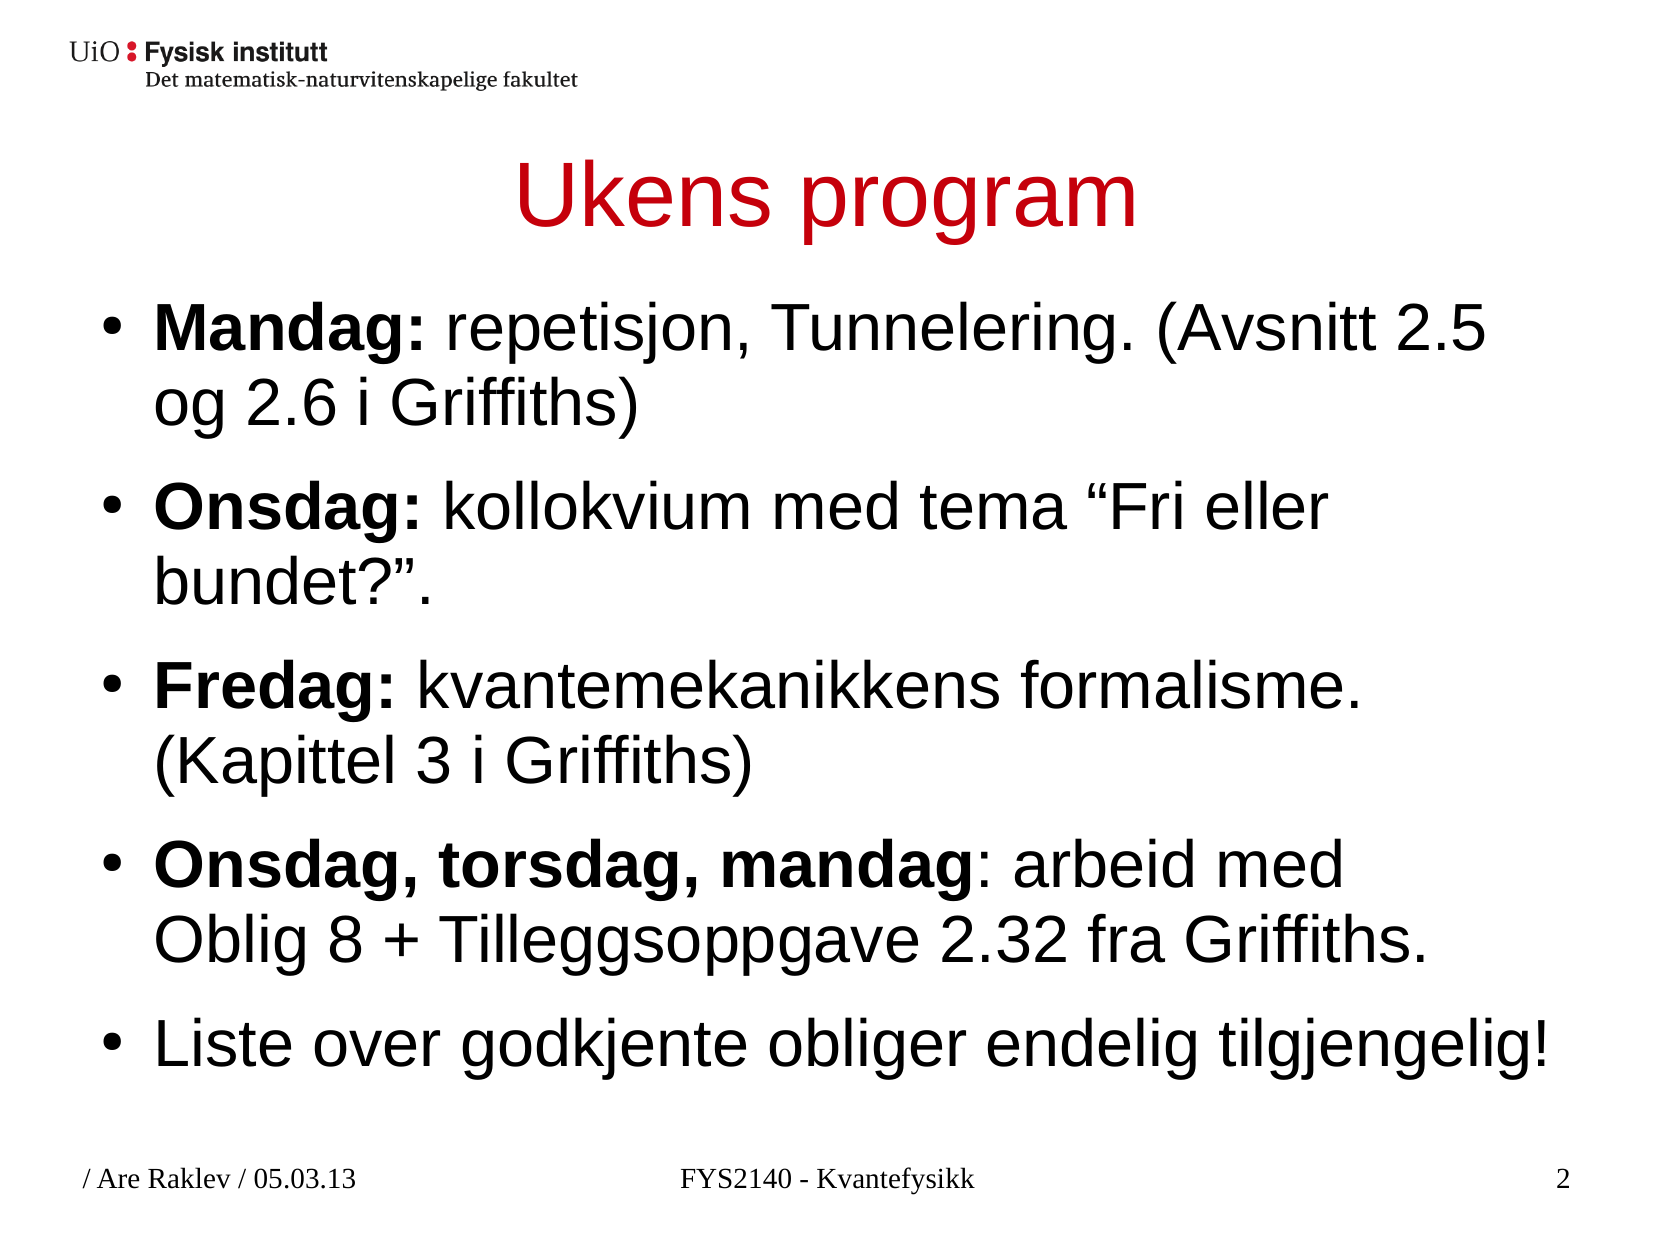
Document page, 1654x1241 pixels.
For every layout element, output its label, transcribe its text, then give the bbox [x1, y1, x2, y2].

picture [68, 37, 581, 93]
list Mandag: repetisjon, Tunnelering. (Avsnitt 2.5 og 2.6 i Griffiths) Onsdag: kollokvium med tema “Fri eller bundet?”. Fredag: kvantemekanikkens formalisme. (Kapittel 3 i Griffiths) Onsdag, torsdag, mandag: arbeid med Oblig 8 + Tilleggsoppgave 2.32 fra Griffiths. Liste over godkjente obliger endelig tilgjengelig! [82, 290, 1576, 1088]
title Ukens program [82, 90, 1571, 290]
